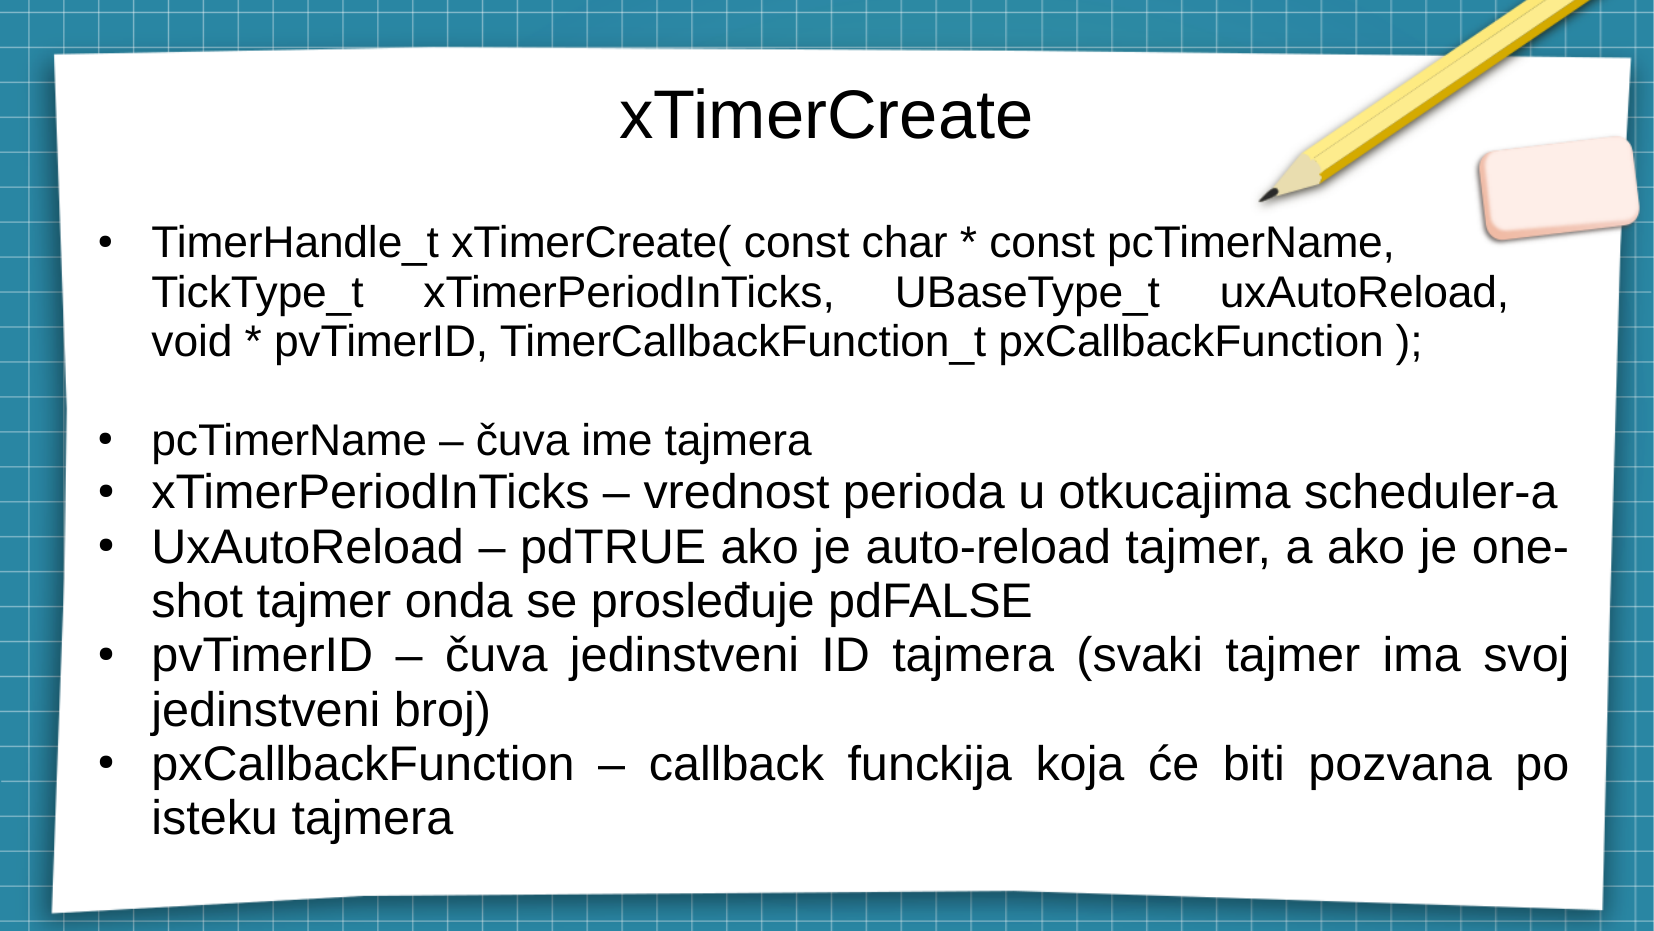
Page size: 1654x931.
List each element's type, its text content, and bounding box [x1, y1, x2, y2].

list TimerHandle_t xTimerCreate( const char * const pcTimerName, TickType_t xTimerPeriodInTicks, UBaseType_t uxAutoReload, void * pvTimerID, TimerCallbackFunction_t pxCallbackFunction ); pcTimerName – čuva ime tajmera xTimerPeriodInTicks – vrednost perioda u otkucajima scheduler-a UxAutoReload – pdTRUE ako je auto-reload tajmer, a ako je one-shot tajmer onda se prosleđuje pdFALSE pvTimerID – čuva jedinstveni ID tajmera (svaki tajmer ima svoj jedinstveni broj) pxCallbackFunction – callback funckija koja će biti pozvana po isteku tajmera [82, 217, 1571, 901]
picture [0, 0, 1654, 931]
title xTimerCreate [82, 37, 1571, 193]
